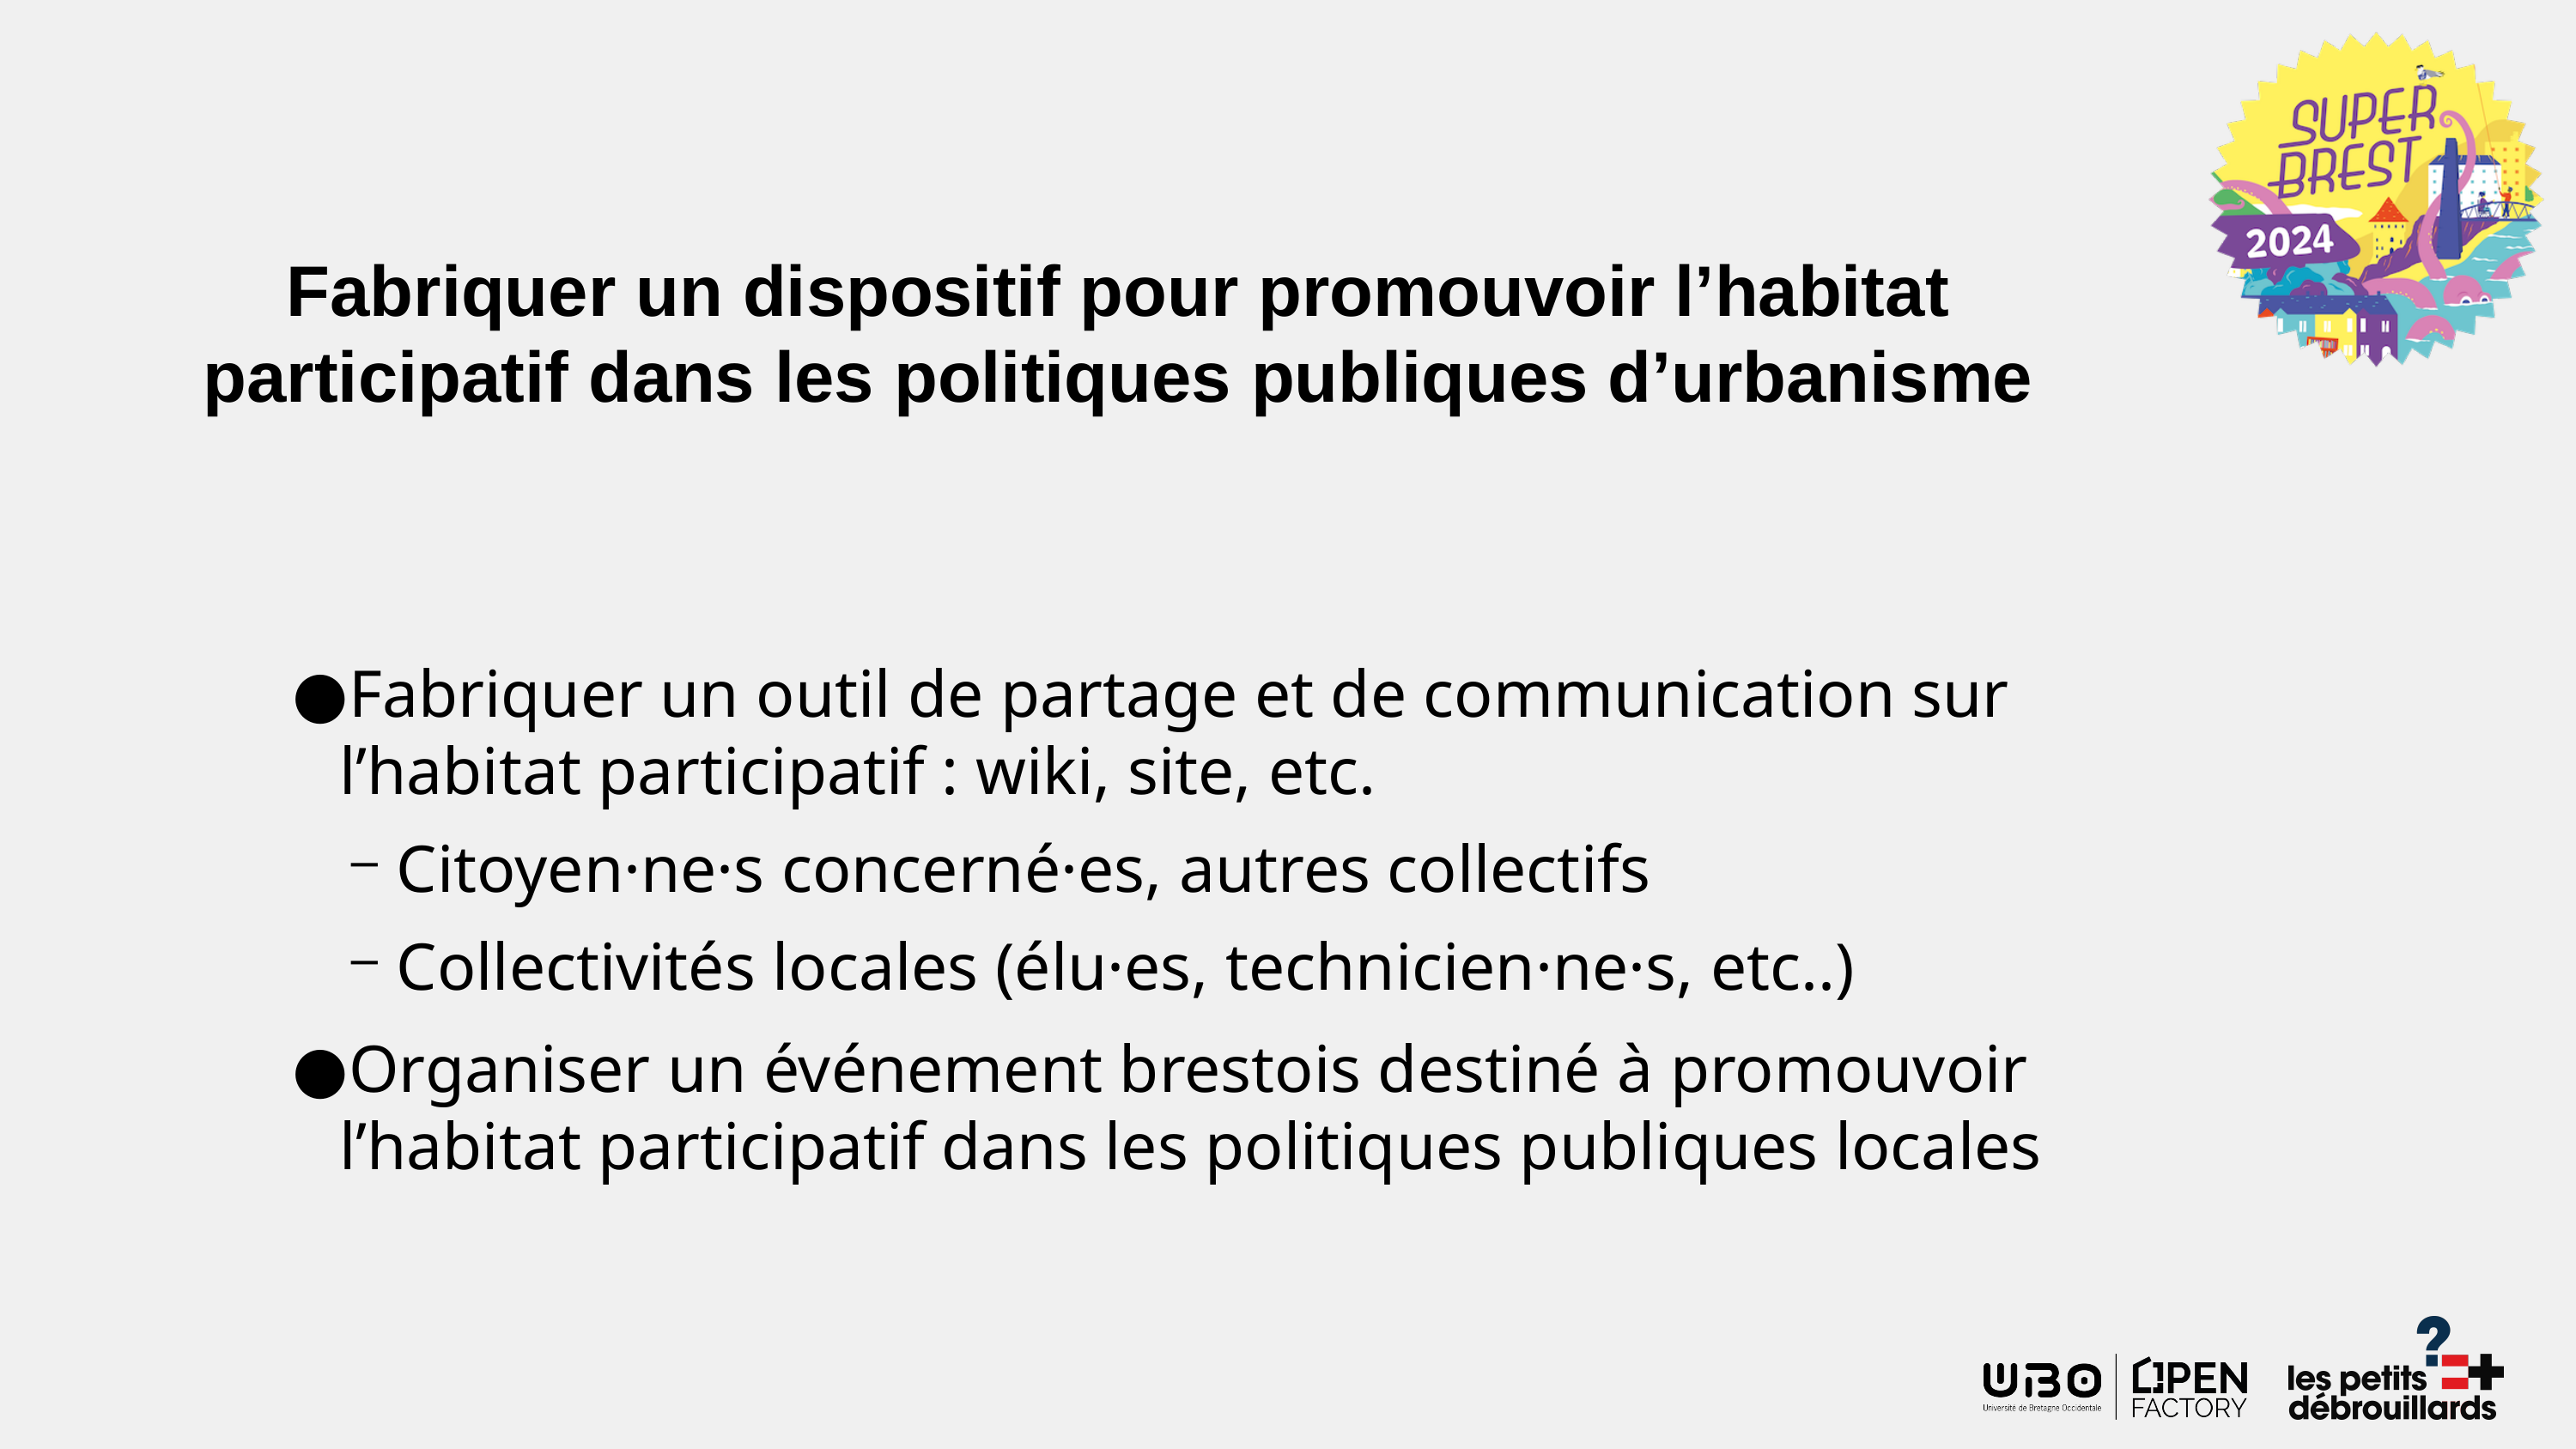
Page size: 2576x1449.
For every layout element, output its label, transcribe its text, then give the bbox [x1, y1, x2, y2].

title Fabriquer un dispositif pour promouvoir l’habitat participatif dans les politiques publiques d’urbanisme [171, 217, 2067, 434]
picture [2176, 0, 2576, 400]
picture [1984, 1354, 2247, 1420]
picture [2288, 1316, 2504, 1420]
list Fabriquer un outil de partage et de communication sur l’habitat participatif : wiki, site, etc. Citoyen·ne·s concerné·es, autres collectifs Collectivités locales (élu·es, technicien·ne·s, etc..) Organiser un événement brestois destiné à promouvoir l’habitat participatif dans les politiques publiques locales [275, 567, 2188, 1255]
